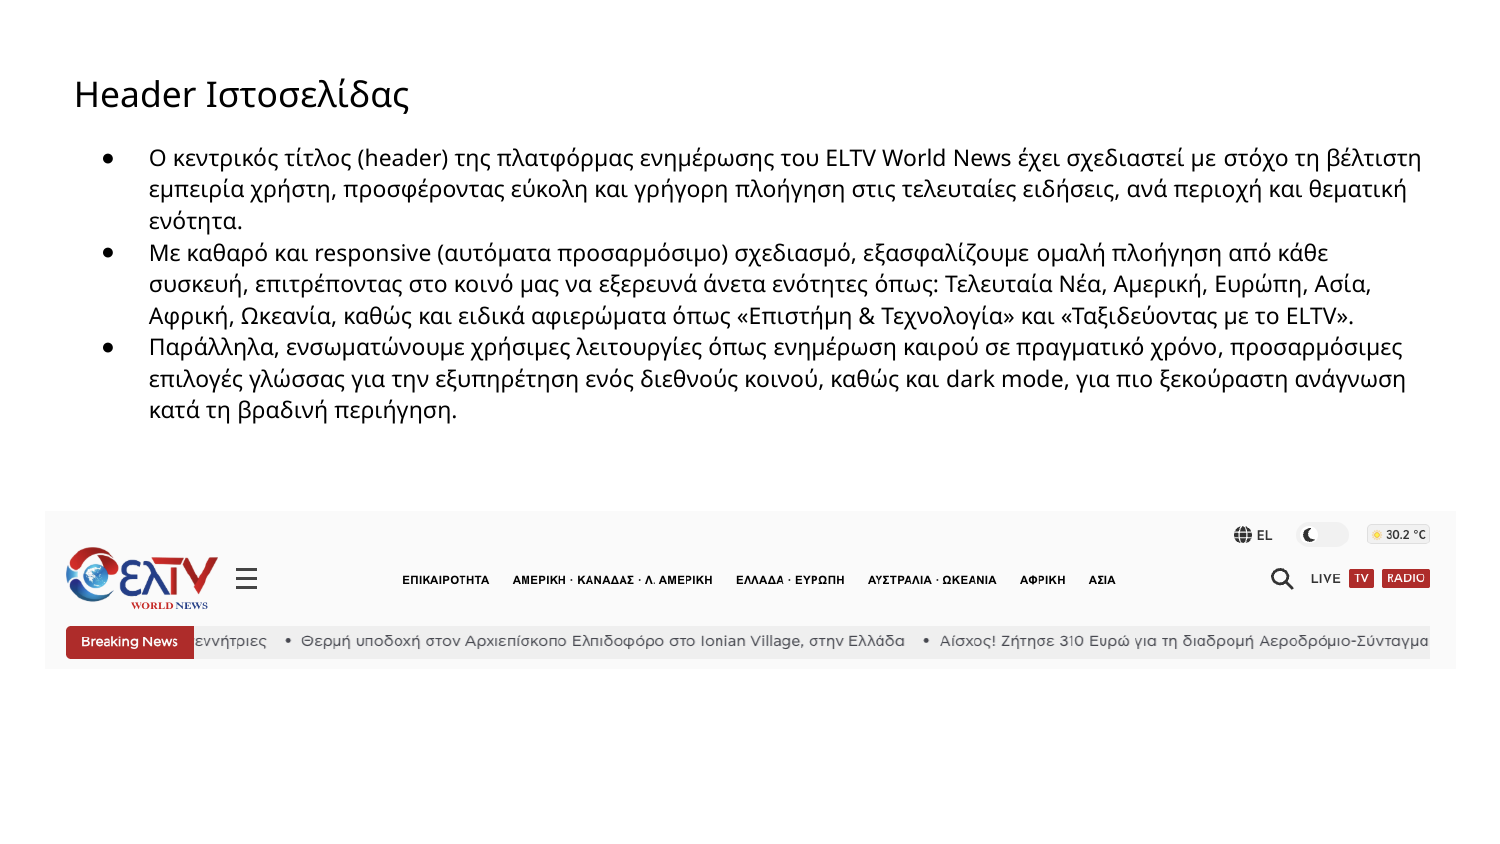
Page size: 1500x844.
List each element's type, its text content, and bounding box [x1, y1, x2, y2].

picture [45, 511, 1456, 670]
text_box Header Ιστοσελίδας Ο κεντρικός τίτλος (header) της πλατφόρμας ενημέρωσης του ELTV World News έχει σχεδιαστεί με στόχο τη βέλτιστη εμπειρία χρήστη, προσφέροντας εύκολη και γρήγορη πλοήγηση στις τελευταίες ειδήσεις, ανά περιοχή και θεματική ενότητα. Με καθαρό και responsive (αυτόματα προσαρμόσιμο) σχεδιασμό, εξασφαλίζουμε ομαλή πλοήγηση από κάθε συσκευή, επιτρέποντας στο κοινό μας να εξερευνά άνετα ενότητες όπως: Τελευταία Νέα, Αμερική, Ευρώπη, Ασία, Αφρική, Ωκεανία, καθώς και ειδικά αφιερώματα όπως «Επιστήμη & Τεχνολογία» και «Ταξιδεύοντας με το ELTV». Παράλληλα, ενσωματώνουμε χρήσιμες λειτουργίες όπως ενημέρωση καιρού σε πραγματικό χρόνο, προσαρμόσιμες επιλογές γλώσσας για την εξυπηρέτηση ενός διεθνούς κοινού, καθώς και dark mode, για πιο ξεκούραστη ανάγνωση κατά τη βραδινή περιήγηση. [58, 50, 1442, 439]
